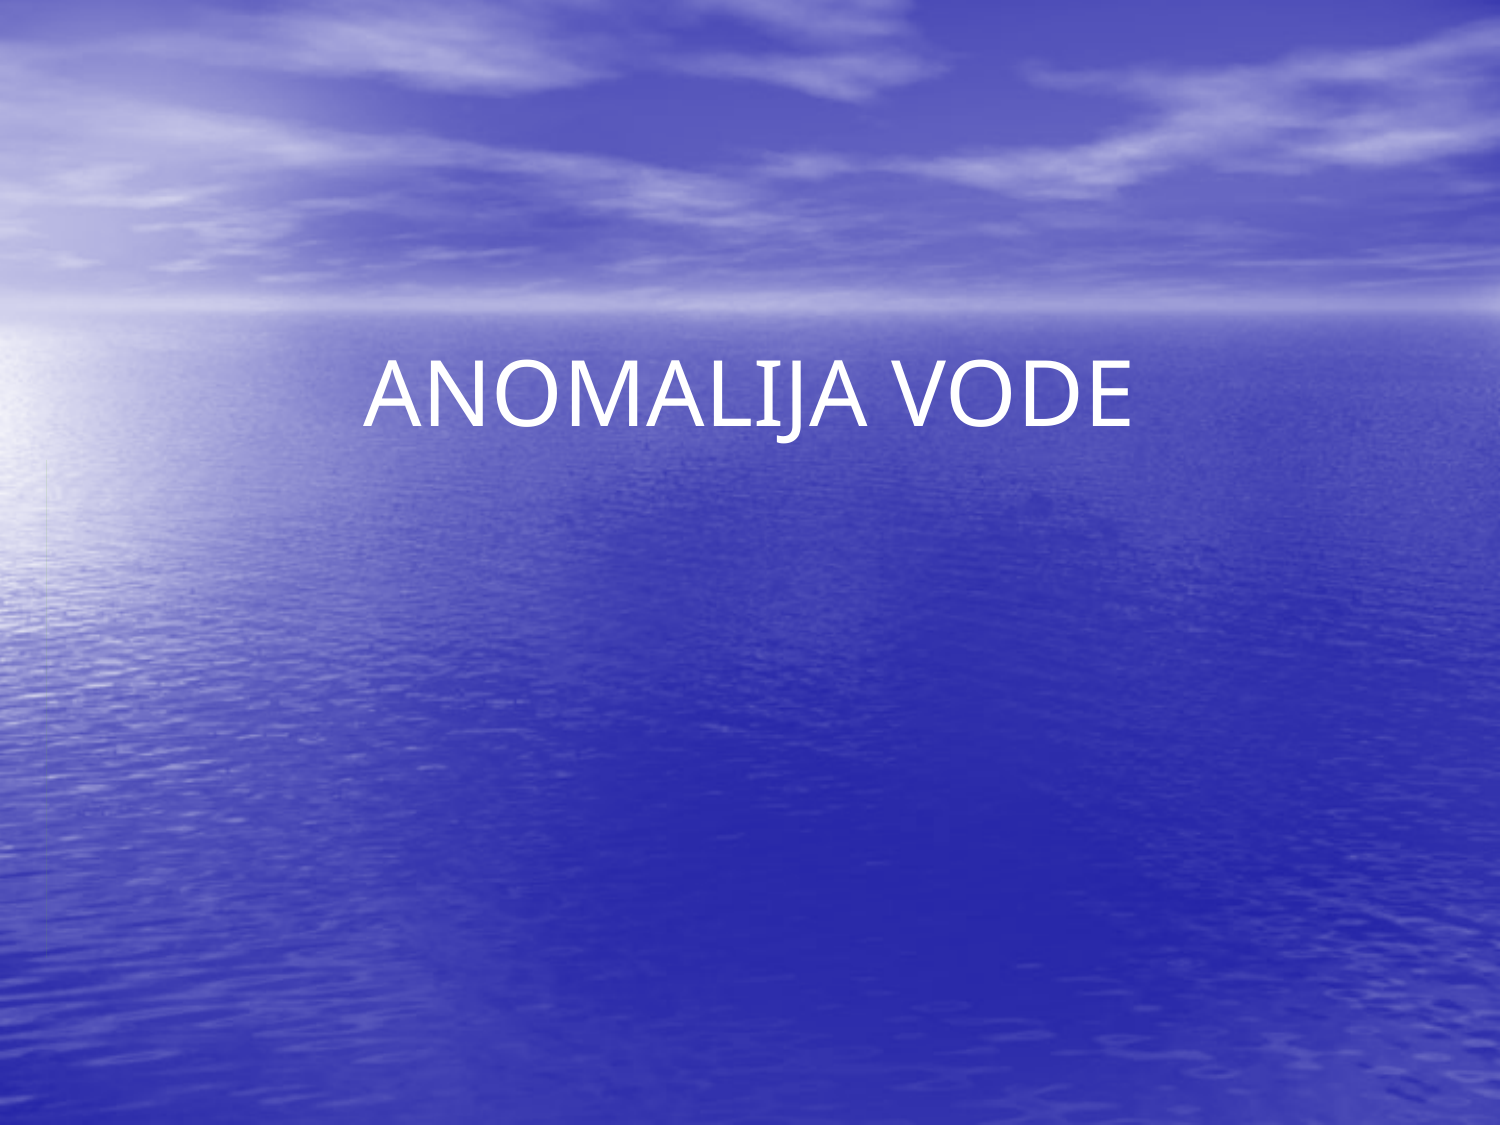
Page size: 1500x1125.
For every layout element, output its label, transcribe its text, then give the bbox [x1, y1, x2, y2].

picture [0, 0, 1500, 1125]
title ANOMALIJA VODE [112, 327, 1388, 563]
